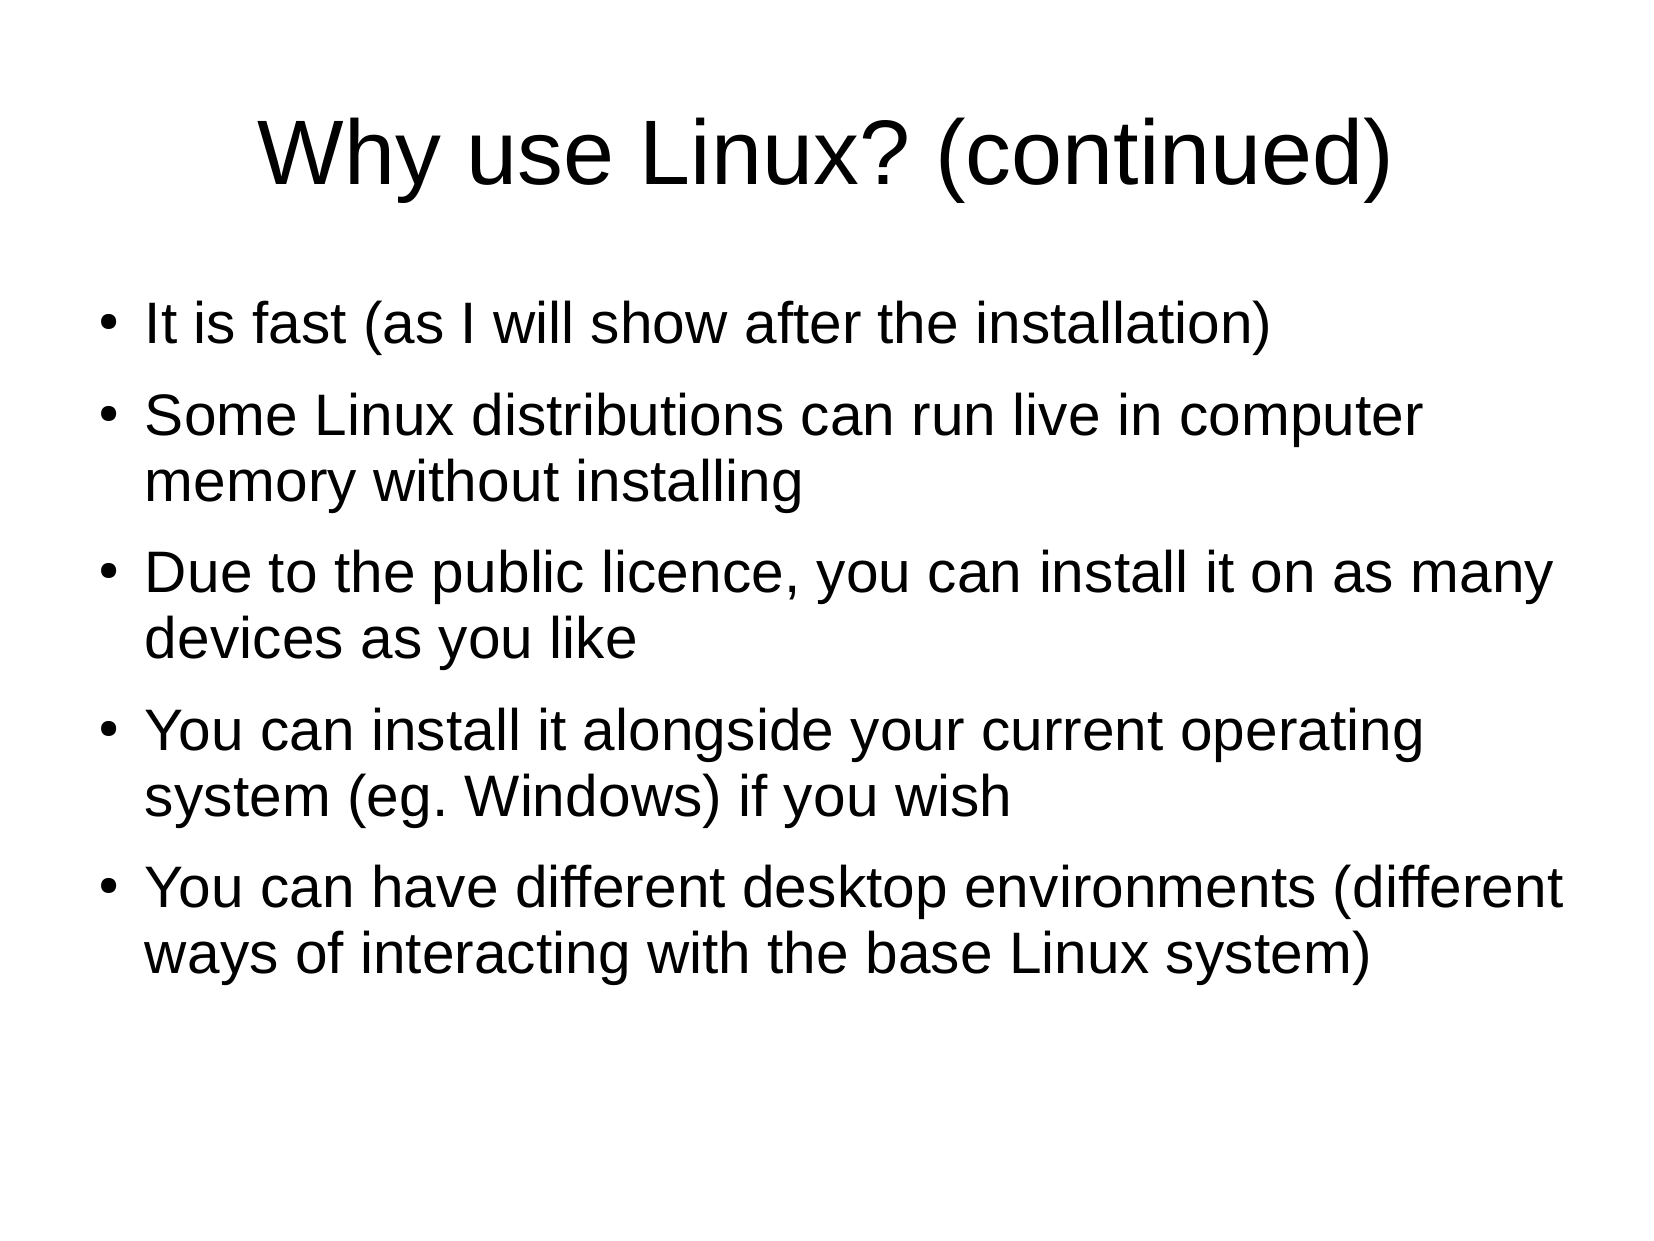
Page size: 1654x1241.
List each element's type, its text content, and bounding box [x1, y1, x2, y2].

title Why use Linux? (continued) [82, 49, 1571, 257]
list It is fast (as I will show after the installation) Some Linux distributions can run live in computer memory without installing Due to the public licence, you can install it on as many devices as you like You can install it alongside your current operating system (eg. Windows) if you wish You can have different desktop environments (different ways of interacting with the base Linux system) [82, 290, 1571, 1010]
